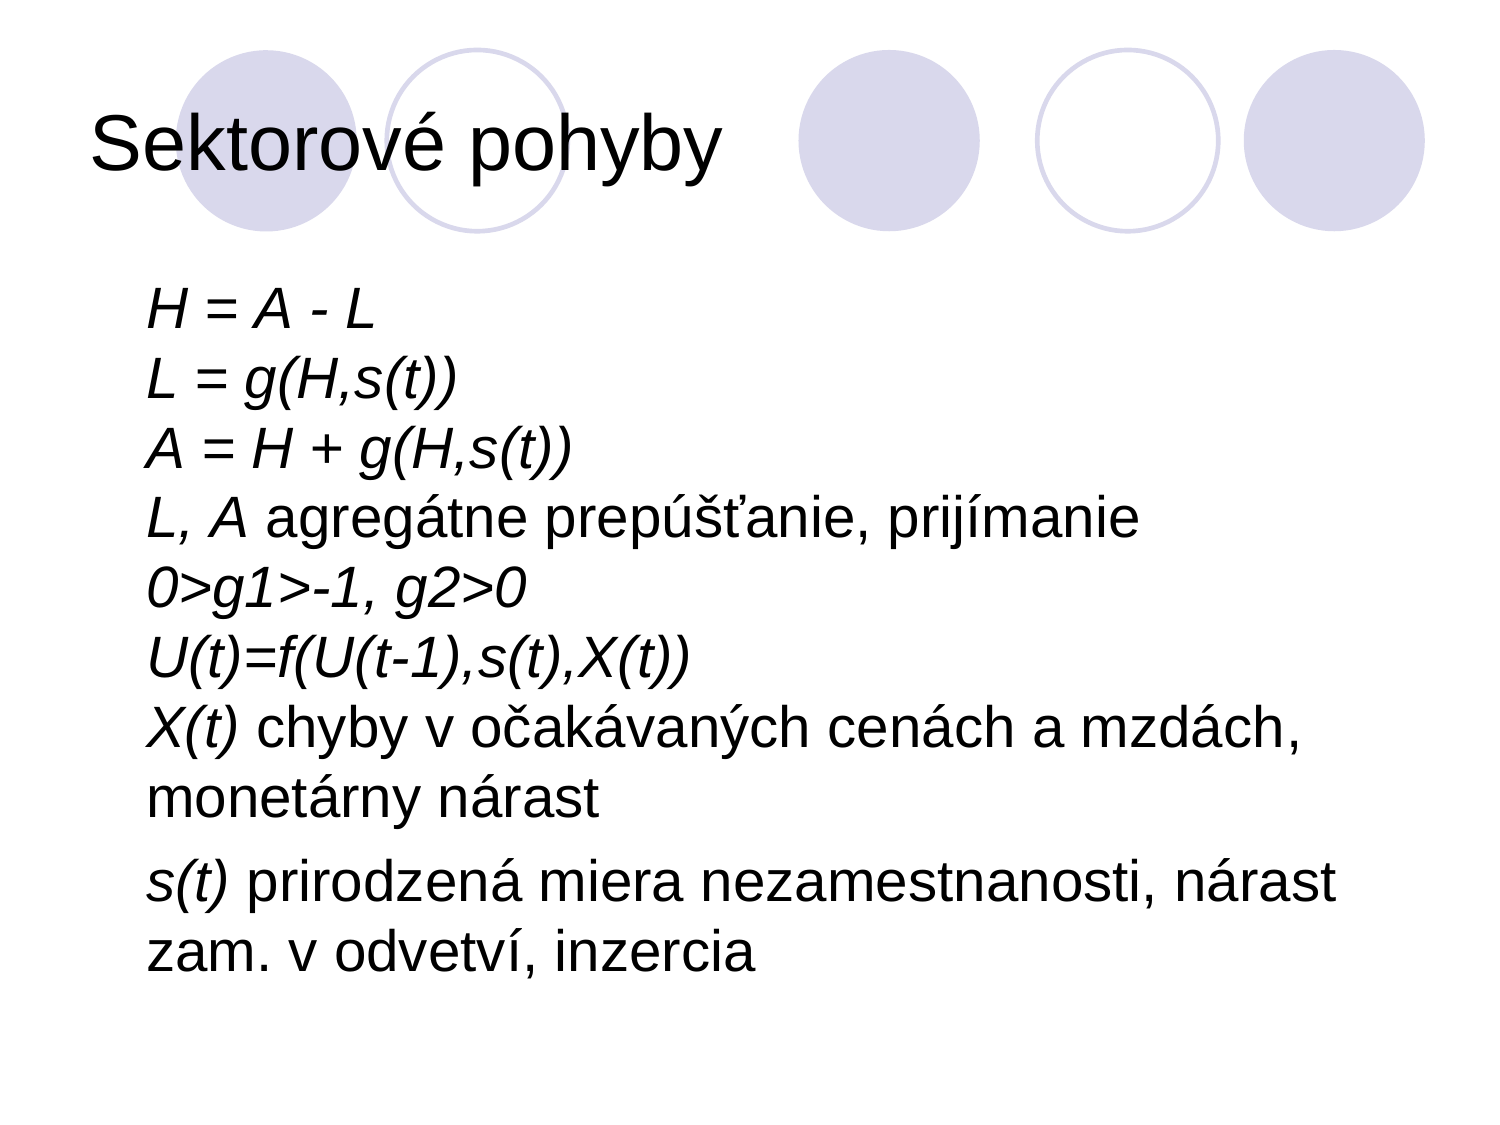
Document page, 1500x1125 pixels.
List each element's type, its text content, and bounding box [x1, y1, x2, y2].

title Sektorové pohyby [75, 45, 1426, 233]
list H = A - L L = g(H,s(t)) A = H + g(H,s(t)) L, A agregátne prepúšťanie, prijímanie 0>g1>-1, g2>0 U(t)=f(U(t-1),s(t),X(t)) X(t) chyby v očakávaných cenách a mzdách, monetárny nárast s(t) prirodzená miera nezamestnanosti, nárast zam. v odvetví, inzercia [75, 262, 1426, 1006]
